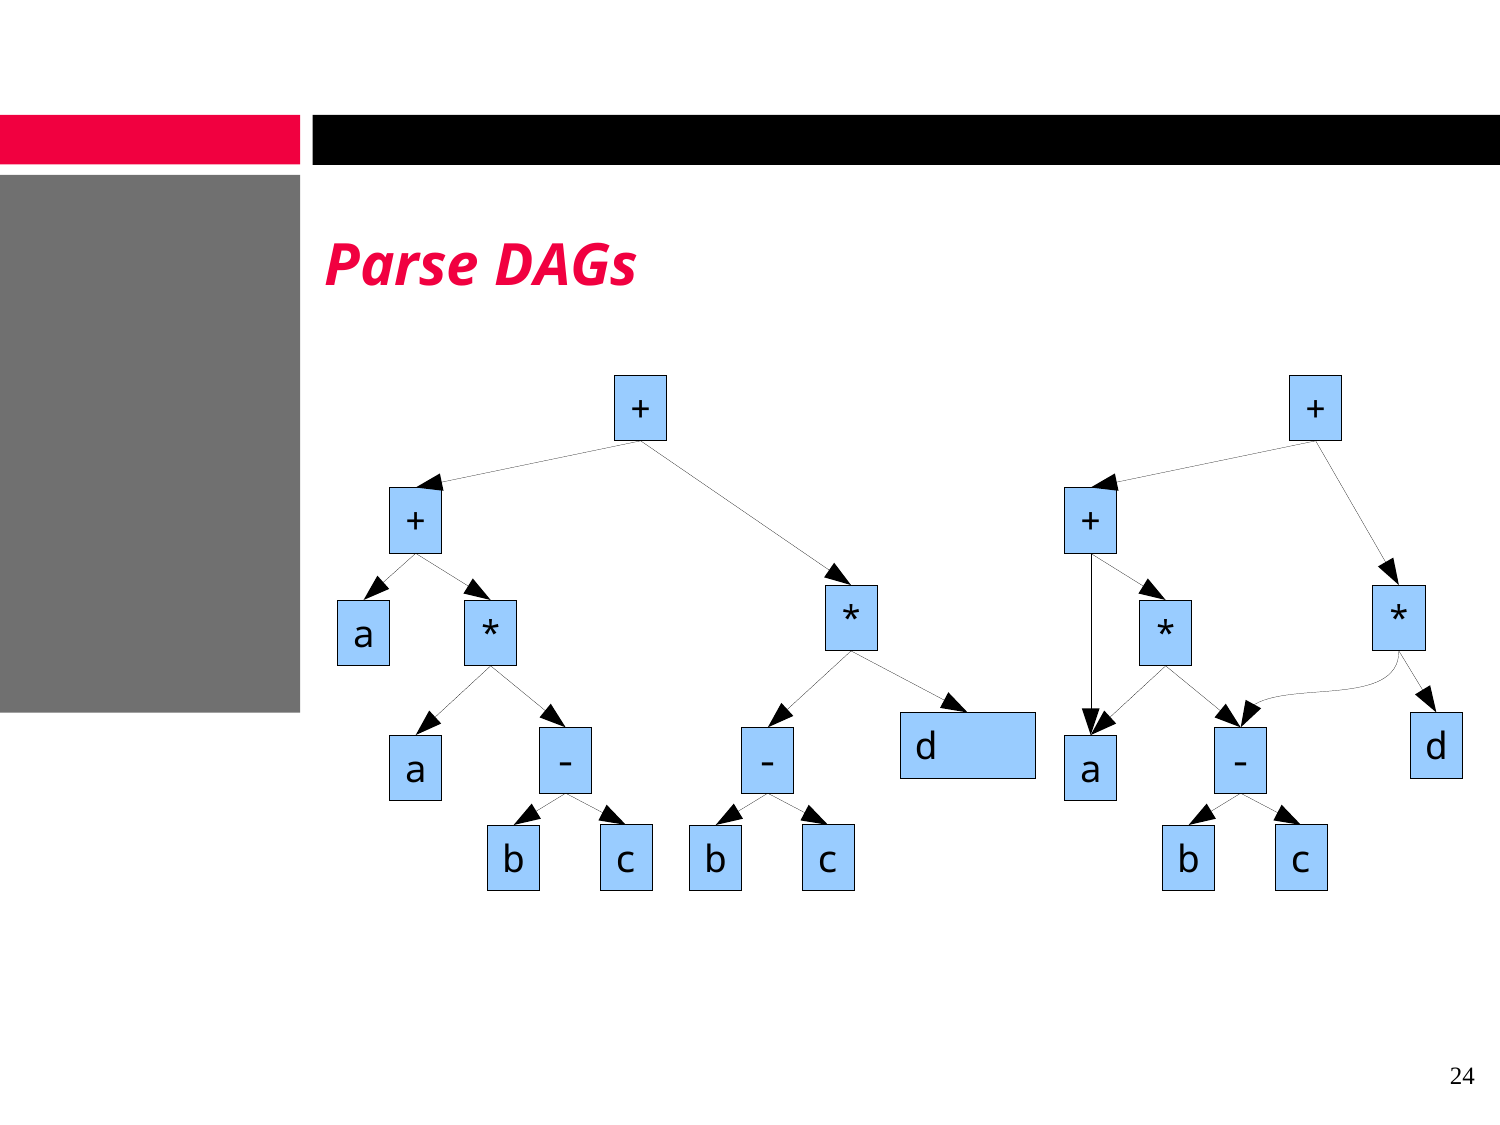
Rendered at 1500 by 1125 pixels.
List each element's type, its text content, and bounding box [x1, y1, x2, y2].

text_box b [1162, 825, 1215, 884]
text_box - [741, 727, 794, 786]
text_box a [337, 600, 390, 659]
text_box - [1214, 727, 1267, 786]
text_box a [389, 735, 442, 794]
text_box + [1064, 487, 1117, 546]
text_box + [389, 487, 442, 546]
text_box c [802, 824, 855, 884]
text_box - [539, 727, 592, 786]
text_box a [1064, 735, 1117, 794]
text_box * [464, 600, 517, 659]
text_box c [600, 824, 653, 884]
text_box + [1289, 375, 1342, 434]
text_box d [900, 712, 1036, 771]
text_box c [1275, 824, 1328, 884]
text_box + [614, 375, 667, 434]
text_box d [1410, 712, 1463, 771]
text_box * [825, 585, 878, 644]
text_box * [1139, 600, 1192, 659]
title Parse DAGs [324, 194, 1450, 331]
text_box b [487, 825, 540, 884]
text_box b [689, 825, 742, 884]
text_box * [1372, 585, 1426, 644]
